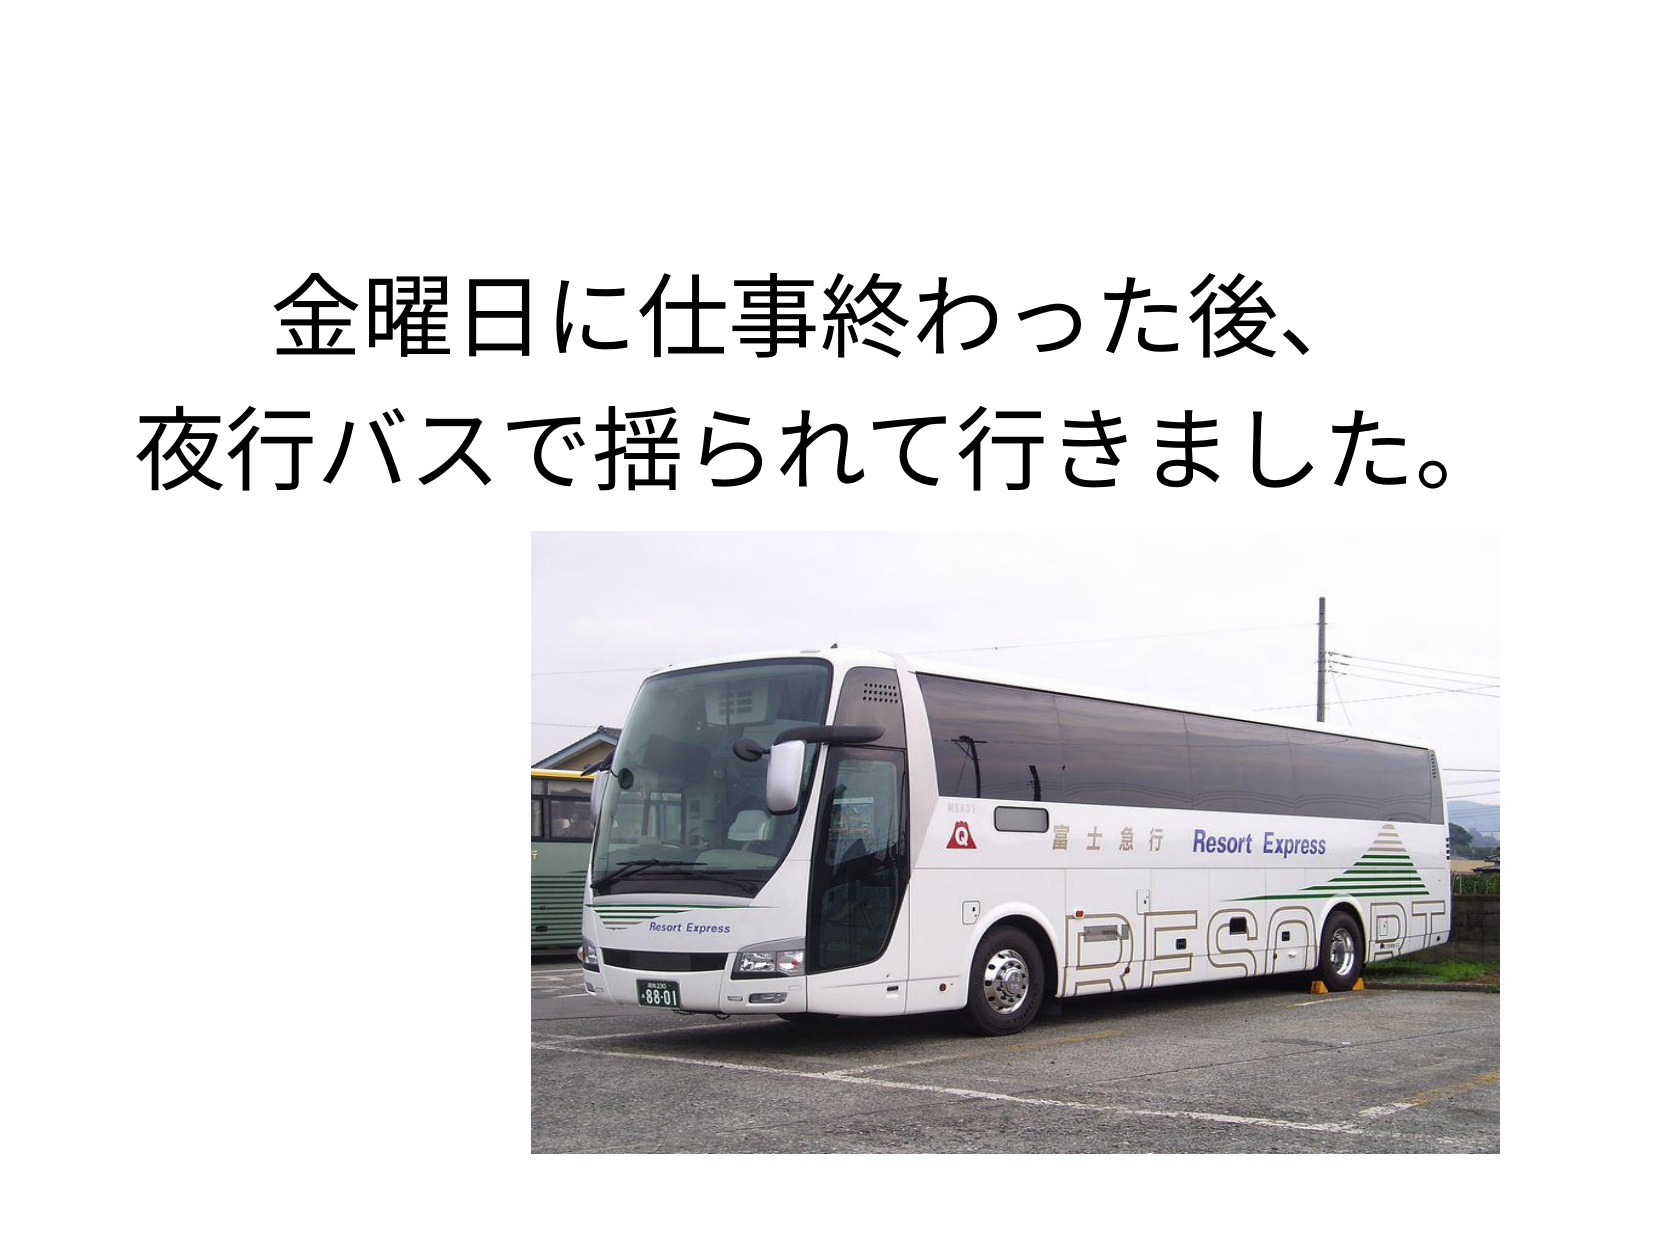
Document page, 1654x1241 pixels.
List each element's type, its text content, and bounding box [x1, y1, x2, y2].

title 金曜日に仕事終わった後、 夜行バスで揺られて行きました。 [76, 177, 1565, 577]
picture [531, 531, 1500, 1154]
